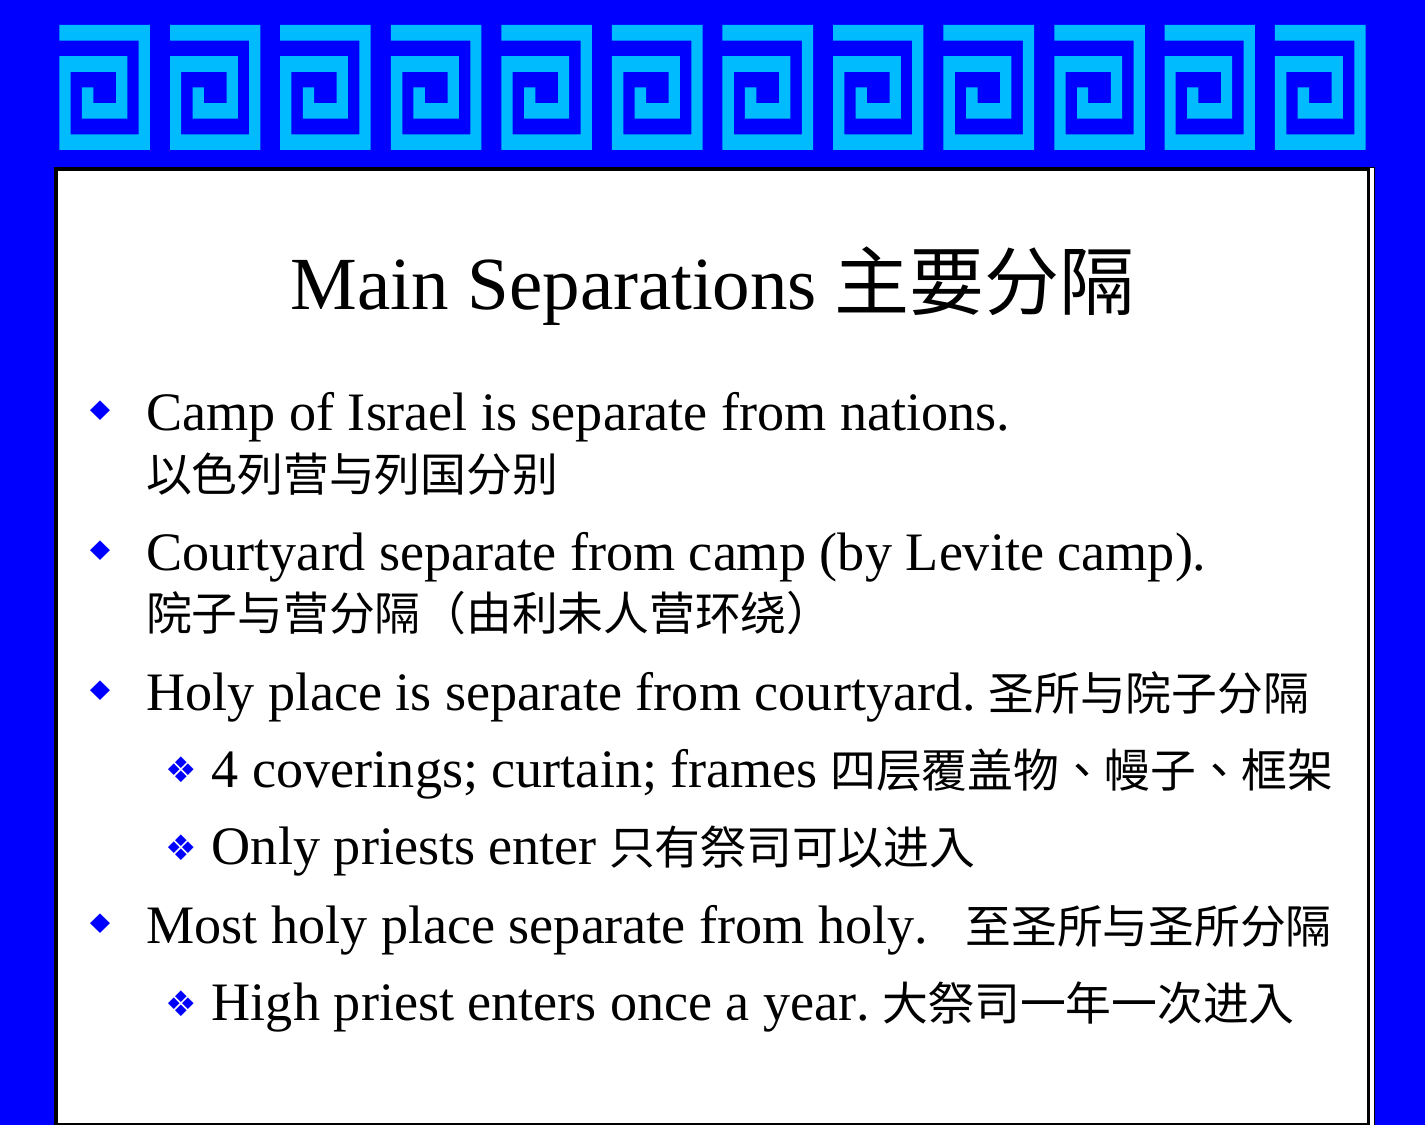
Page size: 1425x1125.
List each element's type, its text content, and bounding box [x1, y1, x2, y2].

title Main Separations主要分隔 [75, 187, 1351, 375]
list Camp of Israel is separate from nations. 以色列营与列国分别 Courtyard separate from camp (by Levite camp). 院子与营分隔（由利未人营环绕） Holy place is separate from courtyard.圣所与院子分隔 4 coverings; curtain; frames四层覆盖物、幔子、框架 Only priests enter只有祭司可以进入 Most holy place separate from holy. 至圣所与圣所分隔 High priest enters once a year.大祭司一年一次进入 [75, 375, 1351, 1075]
